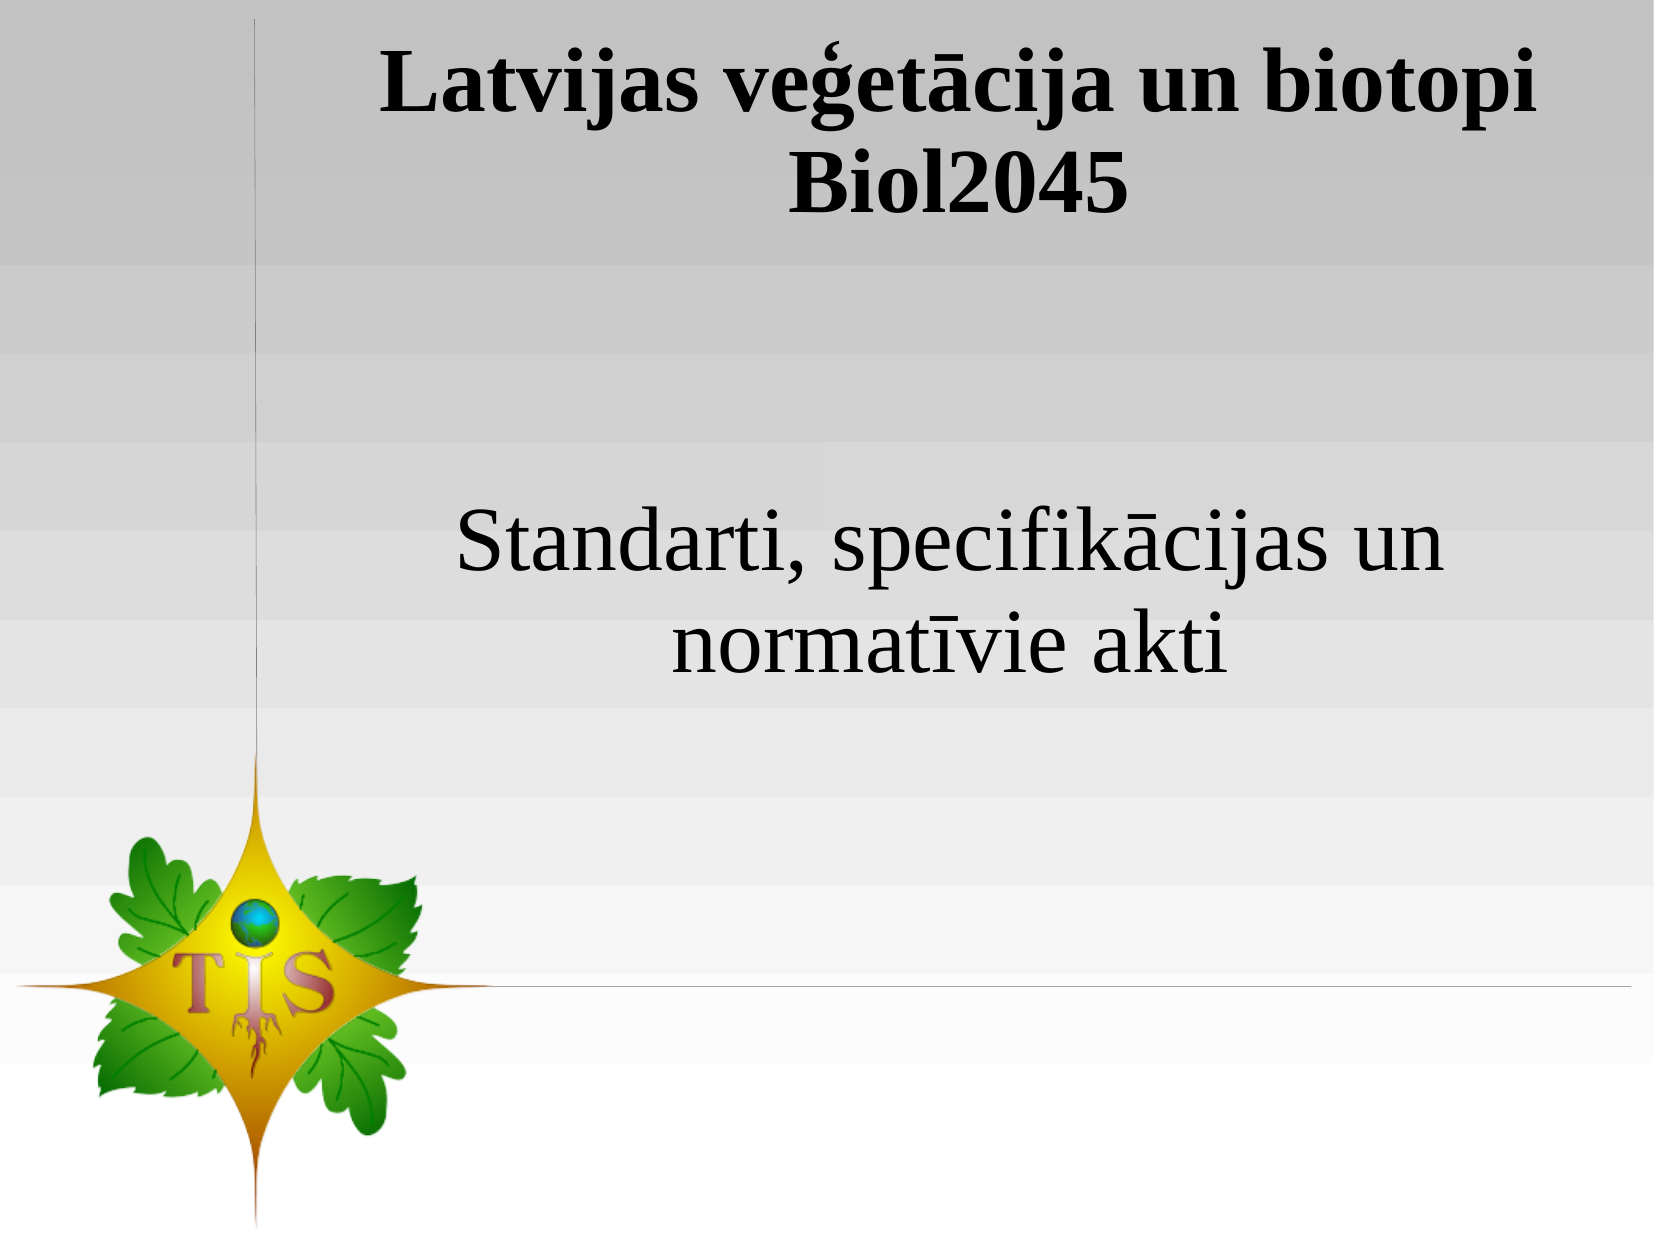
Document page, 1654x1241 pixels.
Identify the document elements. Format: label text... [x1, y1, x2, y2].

title Standarti, specifikācijas un normatīvie akti [295, 324, 1607, 857]
picture [0, 0, 1654, 1241]
